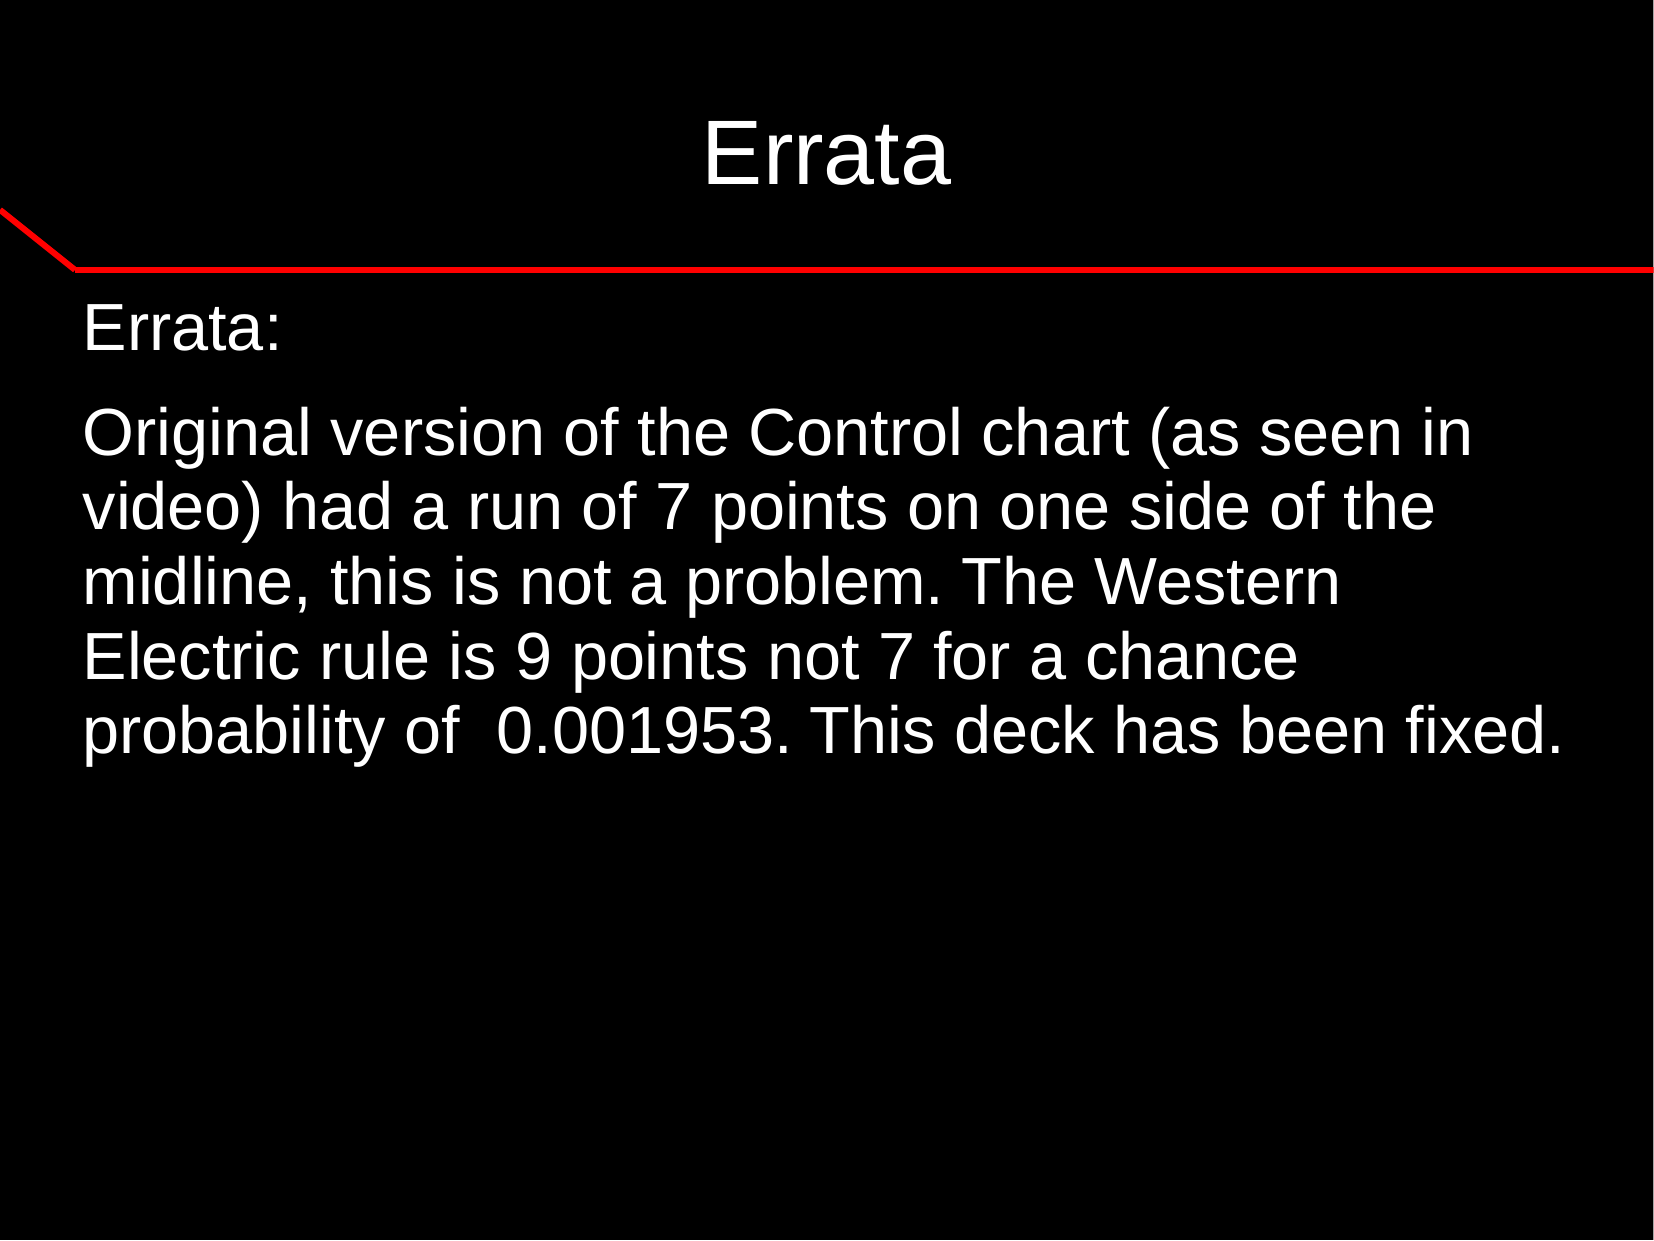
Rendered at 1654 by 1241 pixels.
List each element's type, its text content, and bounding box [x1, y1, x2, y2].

title Errata [82, 49, 1571, 257]
list Errata: Original version of the Control chart (as seen in video) had a run of 7 points on one side of the midline, this is not a problem. The Western Electric rule is 9 points not 7 for a chance probability of 0.001953. This deck has been fixed. [82, 290, 1571, 1110]
